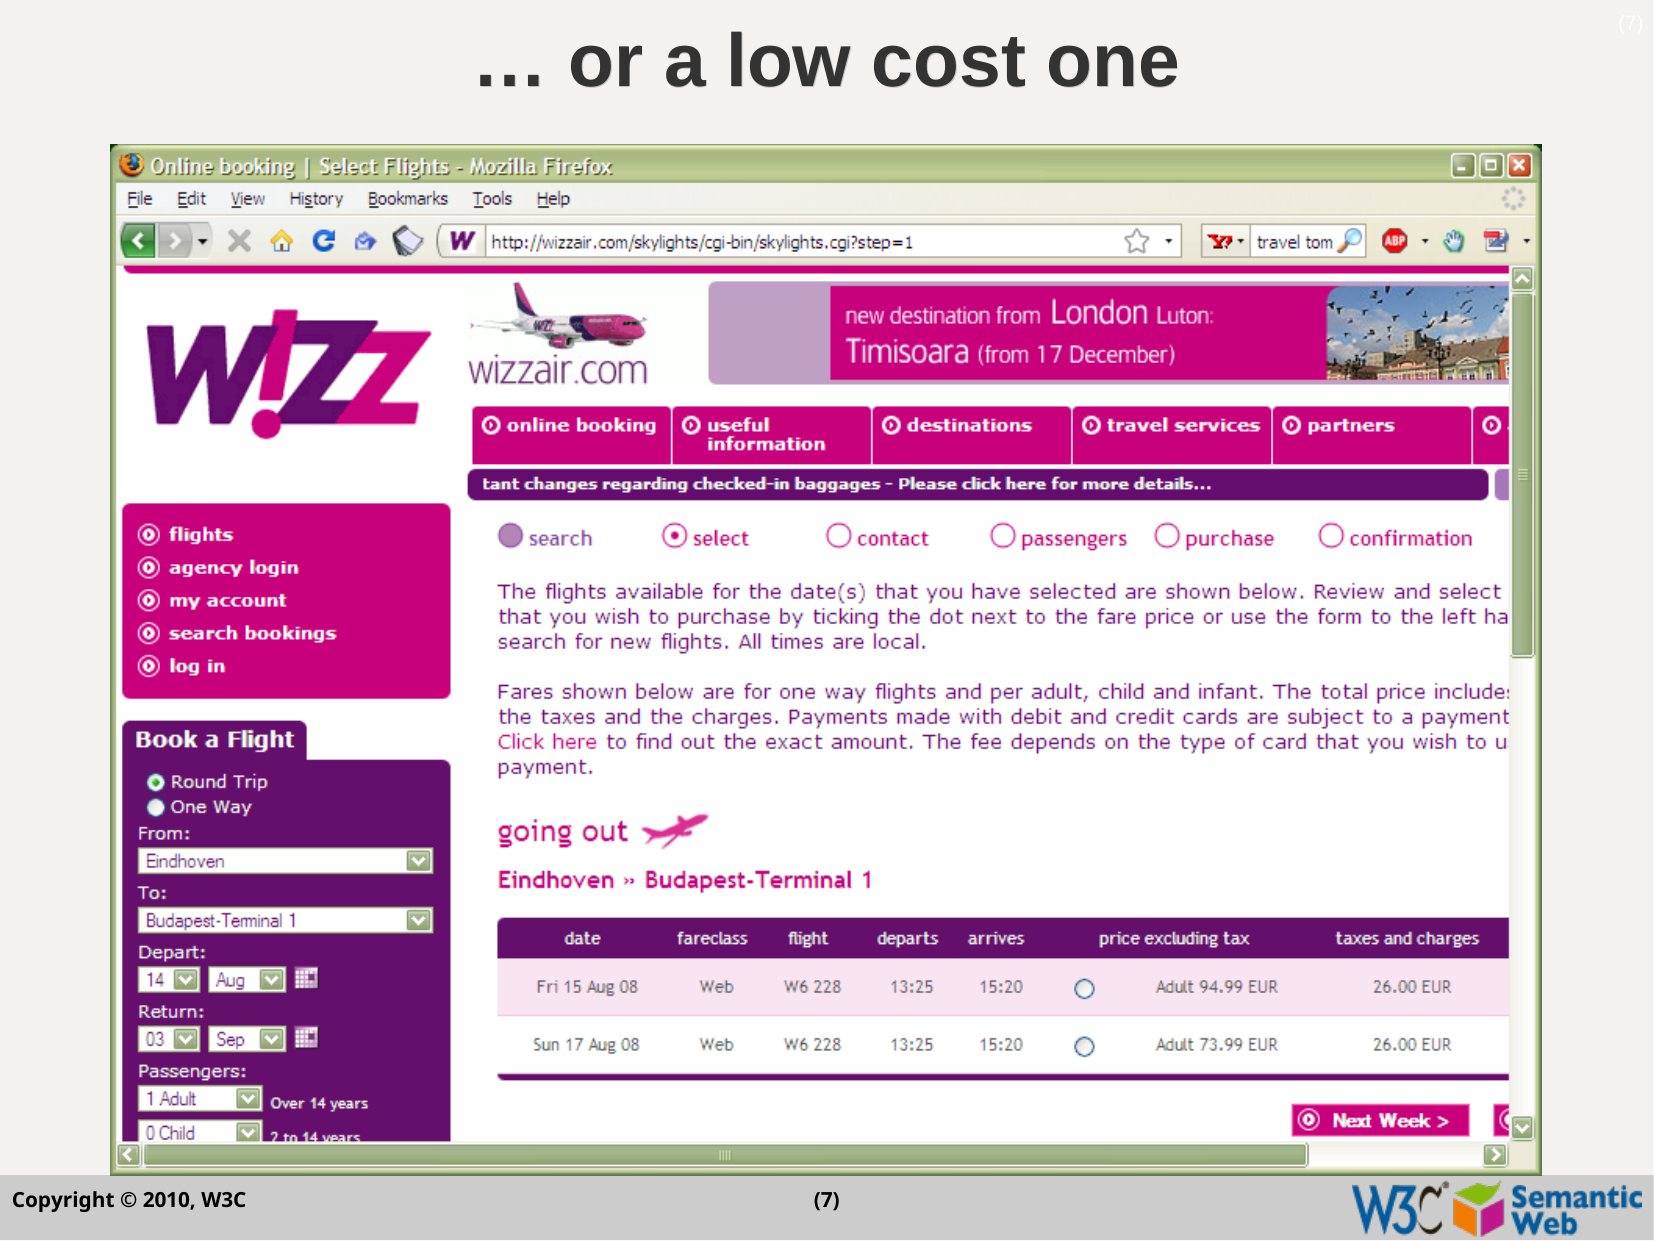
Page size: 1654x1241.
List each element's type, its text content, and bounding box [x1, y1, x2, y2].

picture [1352, 1178, 1642, 1237]
picture [110, 144, 1542, 1177]
title … or a low cost one [0, 0, 1654, 119]
